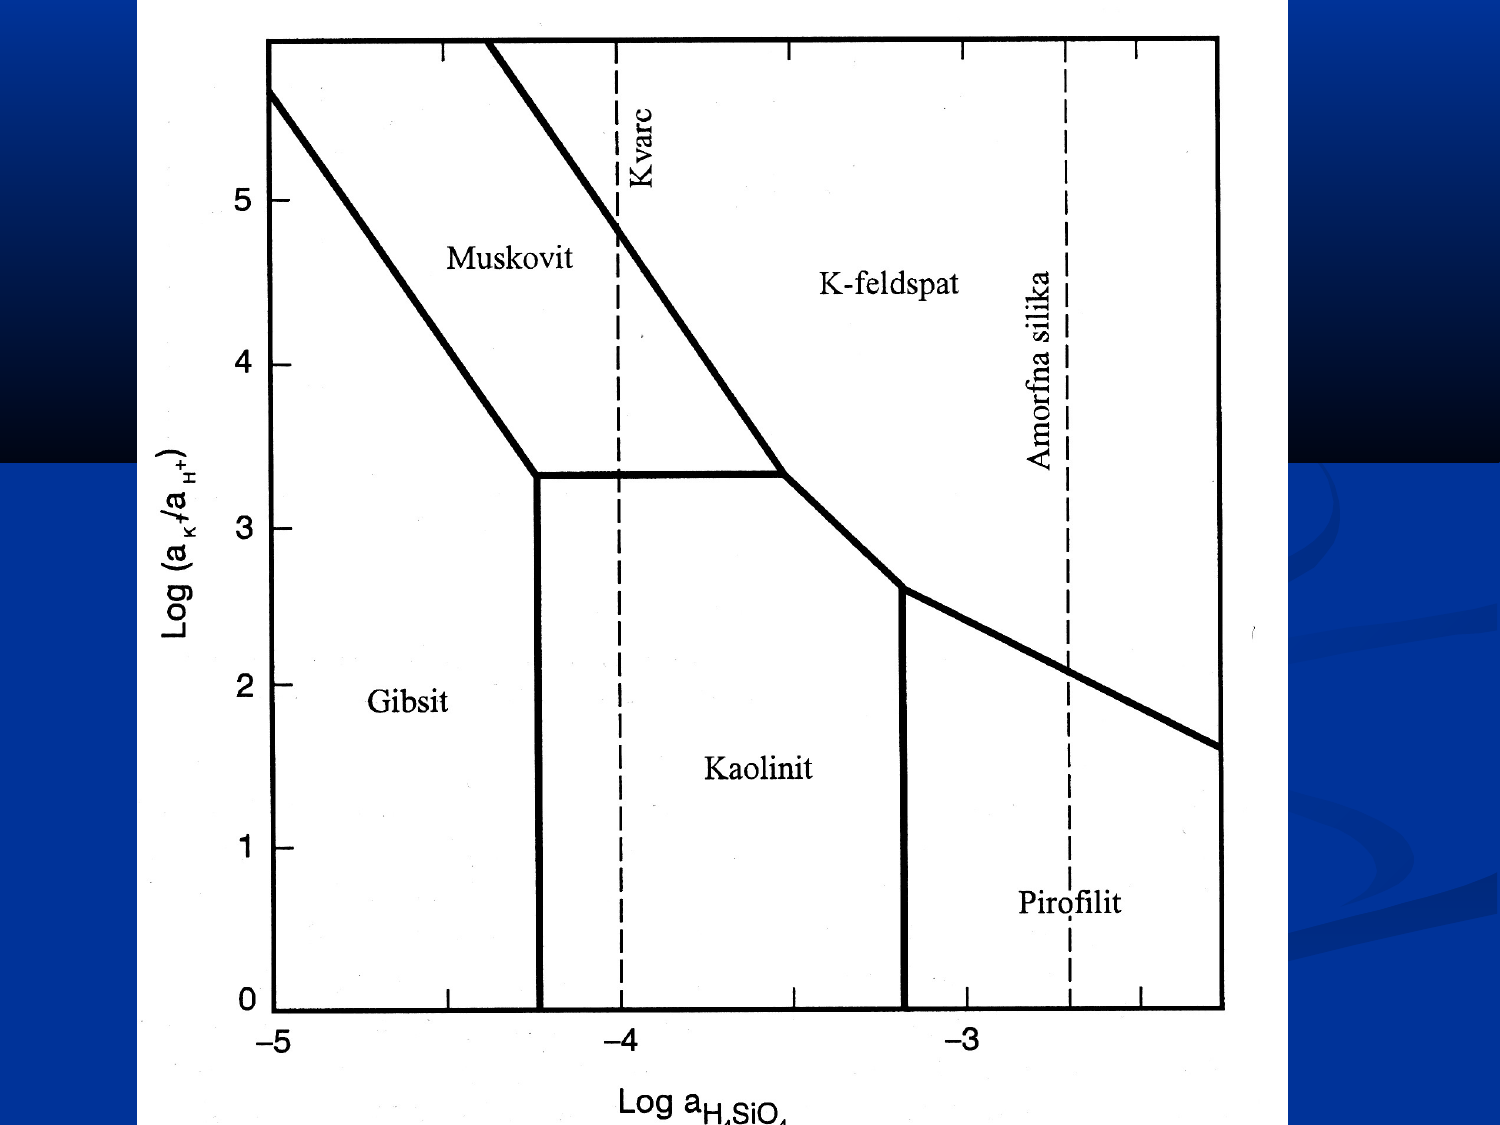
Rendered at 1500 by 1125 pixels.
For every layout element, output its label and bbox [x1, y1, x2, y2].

picture [137, 0, 1288, 1125]
